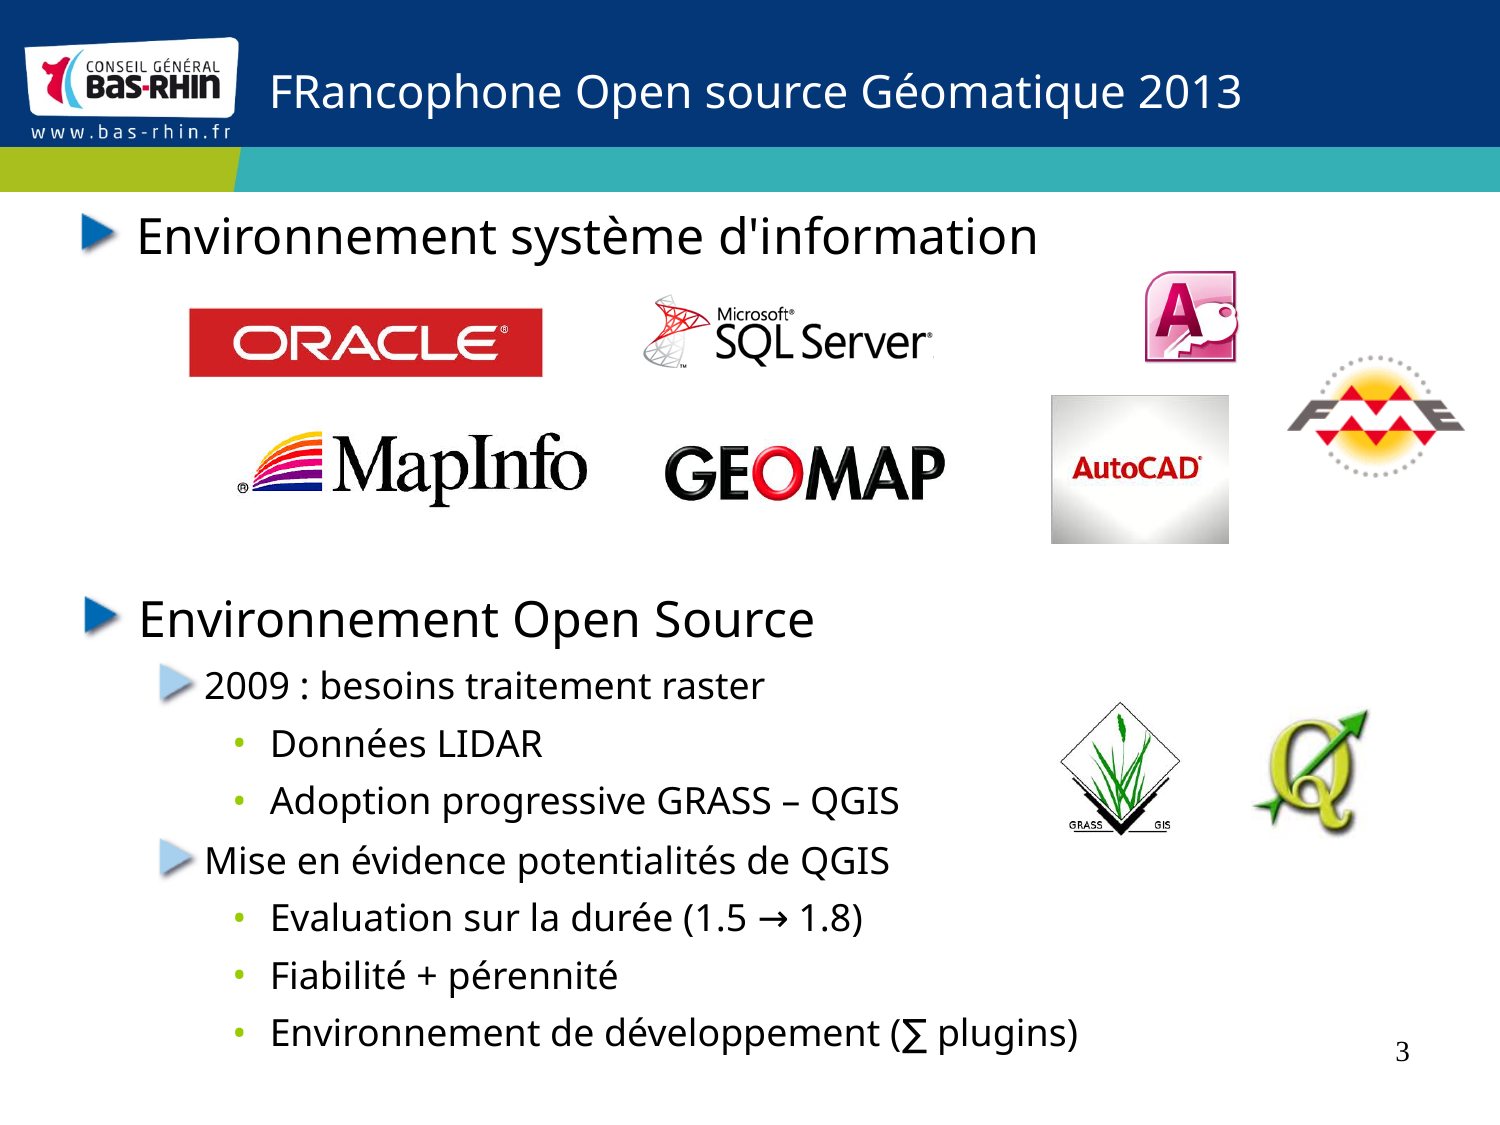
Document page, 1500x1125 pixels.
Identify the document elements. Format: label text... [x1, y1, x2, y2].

picture [0, 0, 1500, 192]
picture [637, 285, 934, 378]
picture [1057, 696, 1182, 838]
title FRancophone Open source Géomatique 2013 [253, 30, 1471, 149]
picture [1251, 706, 1371, 839]
list Environnement système d'information [64, 197, 1415, 557]
picture [1051, 395, 1229, 544]
list Environnement Open Source 2009 : besoins traitement raster Données LIDAR Adoption progressive GRASS – QGIS Mise en évidence potentialités de QGIS Evaluation sur la durée (1.5 → 1.8) Fiabilité + pérennité Environnement de développement (∑ plugins) [67, 580, 1418, 1125]
picture [188, 307, 544, 378]
picture [1145, 271, 1241, 367]
picture [649, 439, 957, 510]
picture [236, 412, 591, 508]
picture [1287, 347, 1465, 497]
